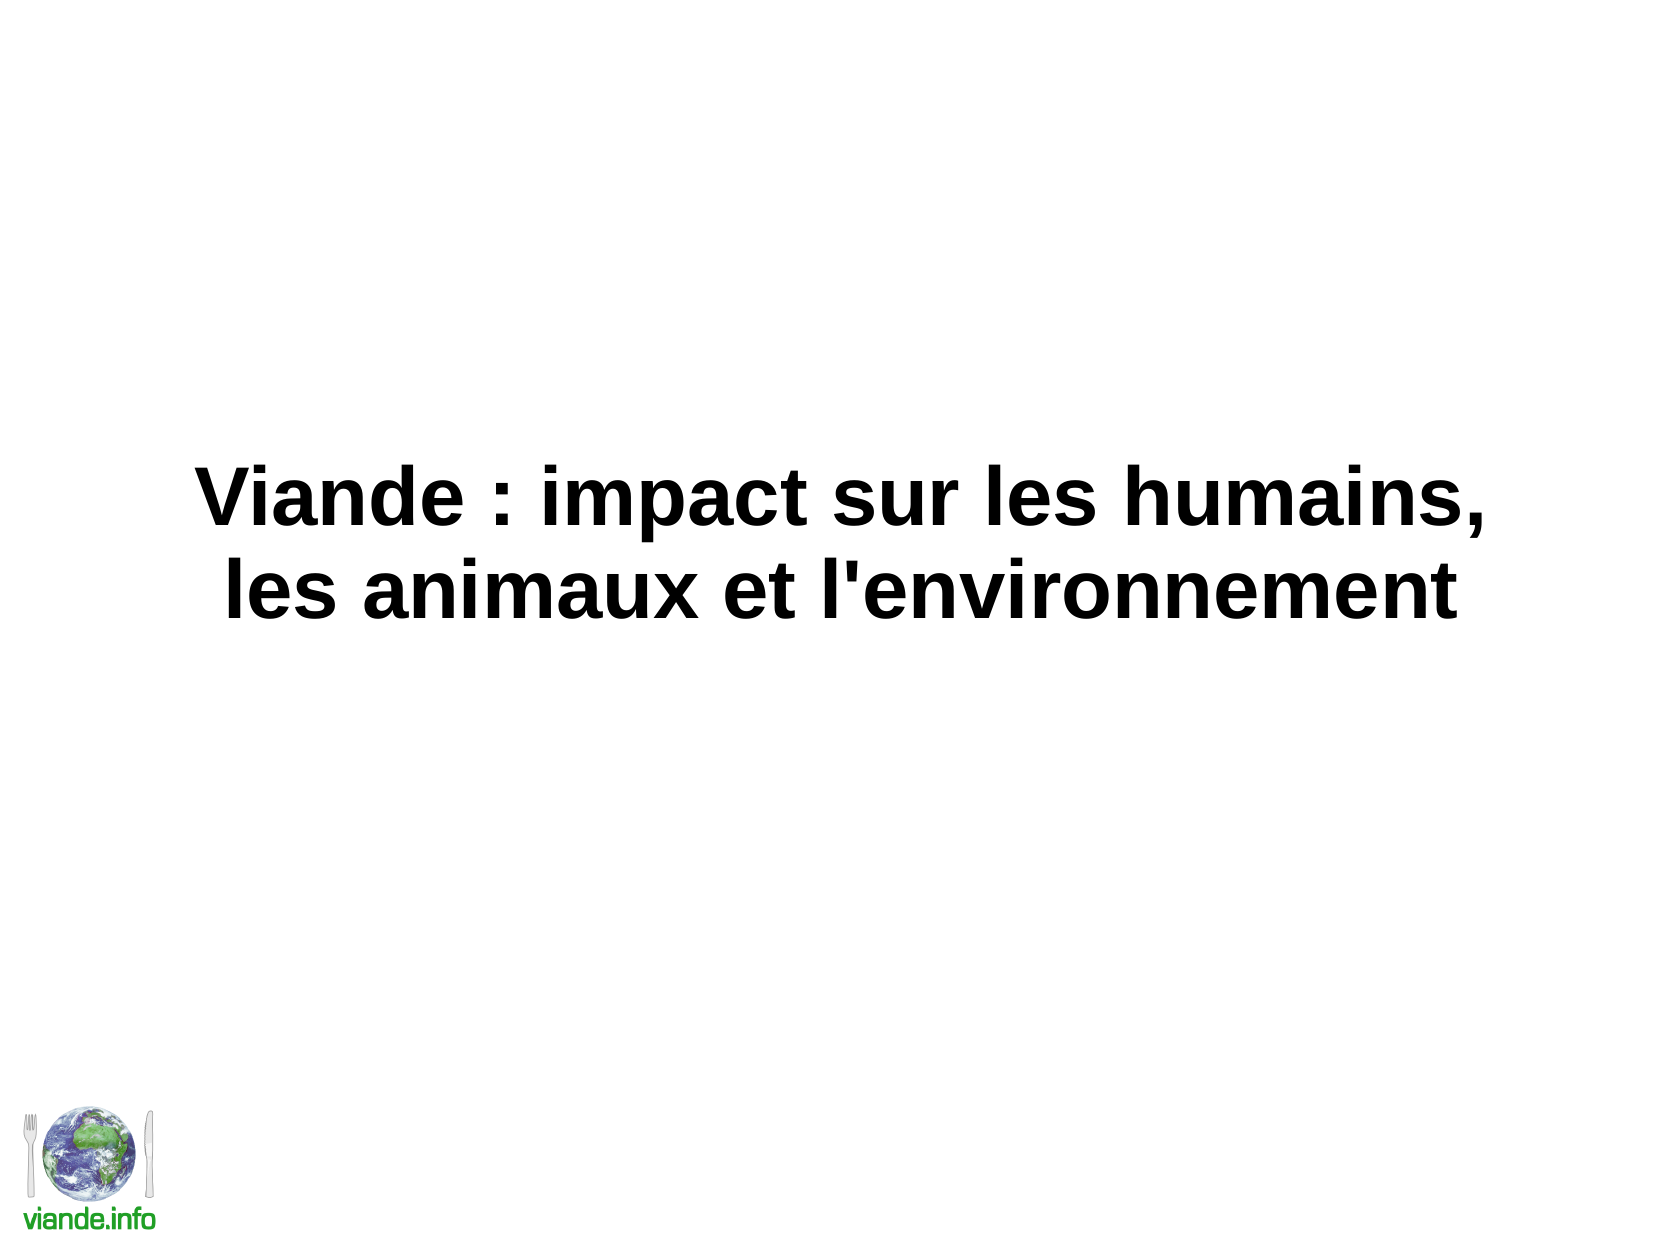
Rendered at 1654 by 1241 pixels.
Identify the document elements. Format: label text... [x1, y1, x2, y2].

text_box Viande : impact sur les humains, les animaux et l'environnement [177, 442, 1506, 644]
picture [0, 1092, 178, 1241]
